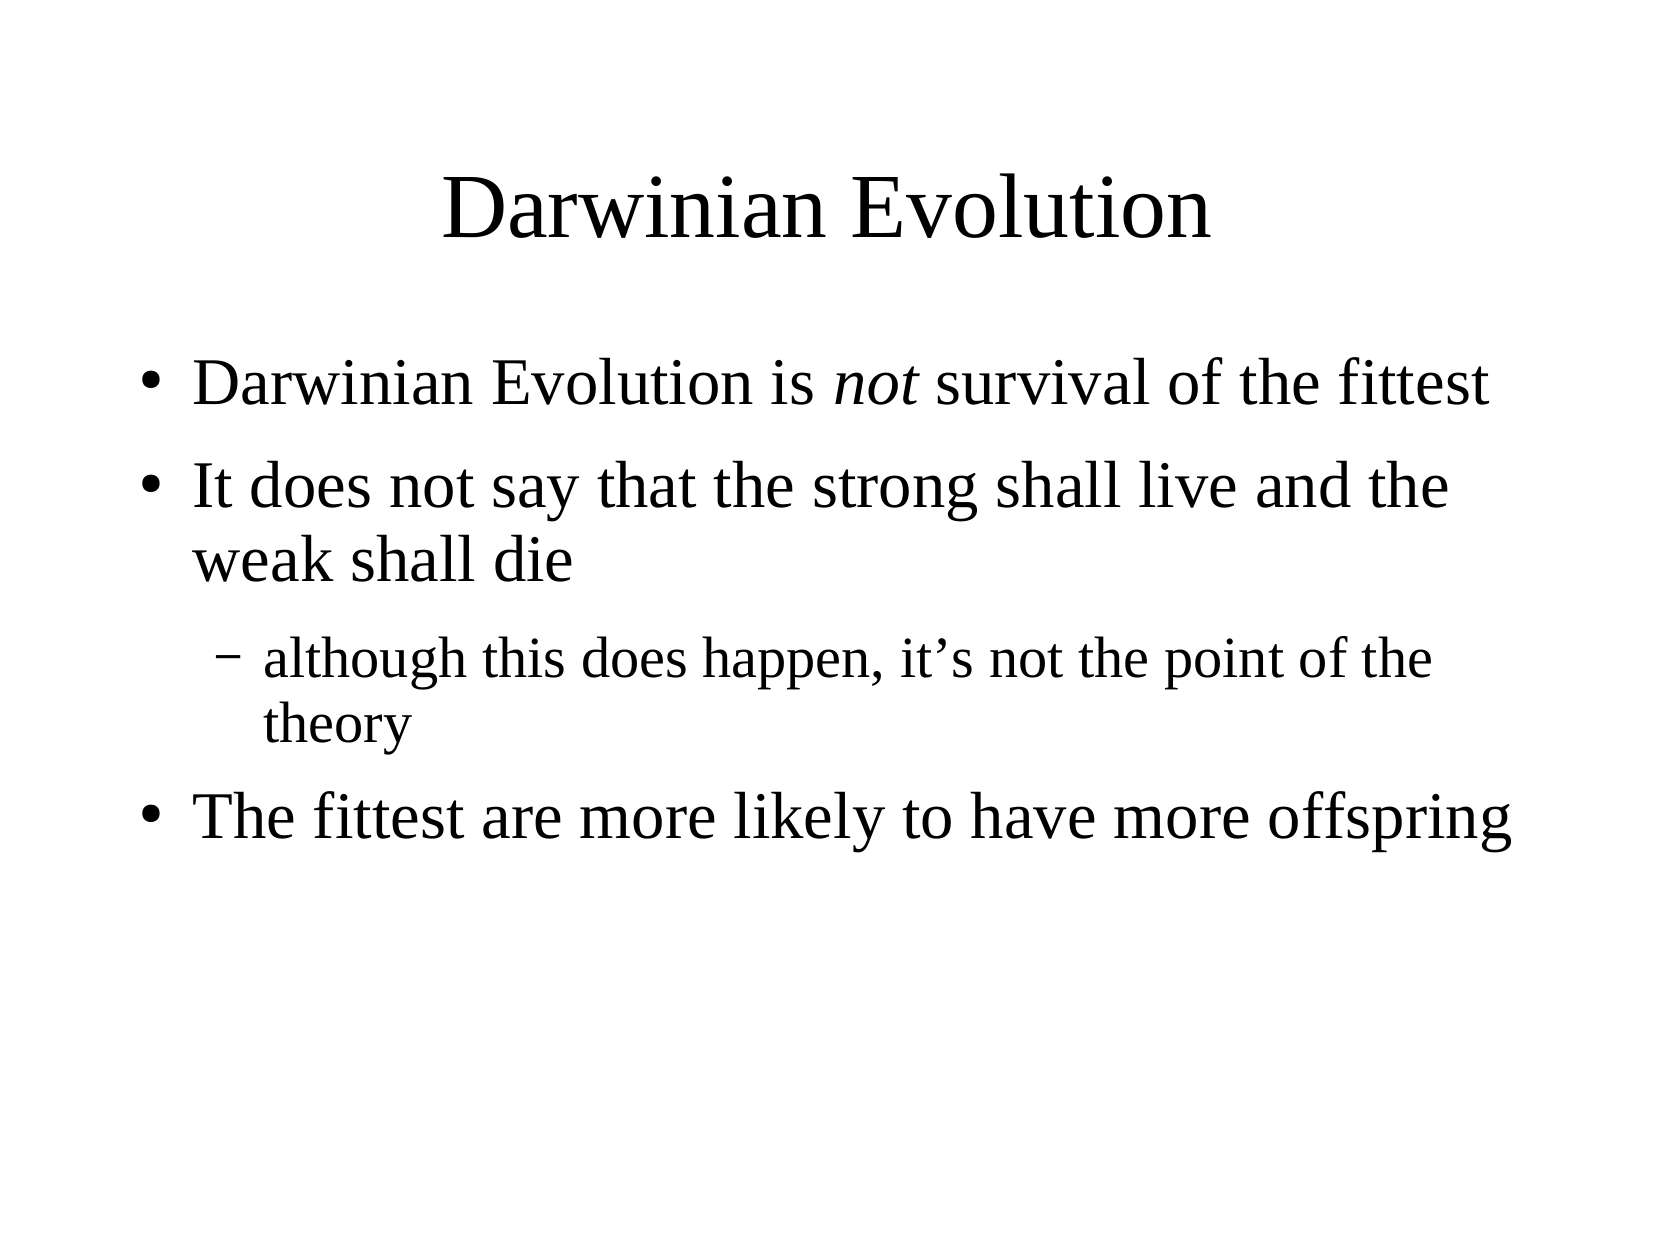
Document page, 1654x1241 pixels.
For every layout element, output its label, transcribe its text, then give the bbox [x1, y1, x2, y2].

list Darwinian Evolution is not survival of the fittest It does not say that the strong shall live and the weak shall die although this does happen, it’s not the point of the theory The fittest are more likely to have more offspring [121, 344, 1534, 1127]
title Darwinian Evolution [121, 102, 1534, 311]
